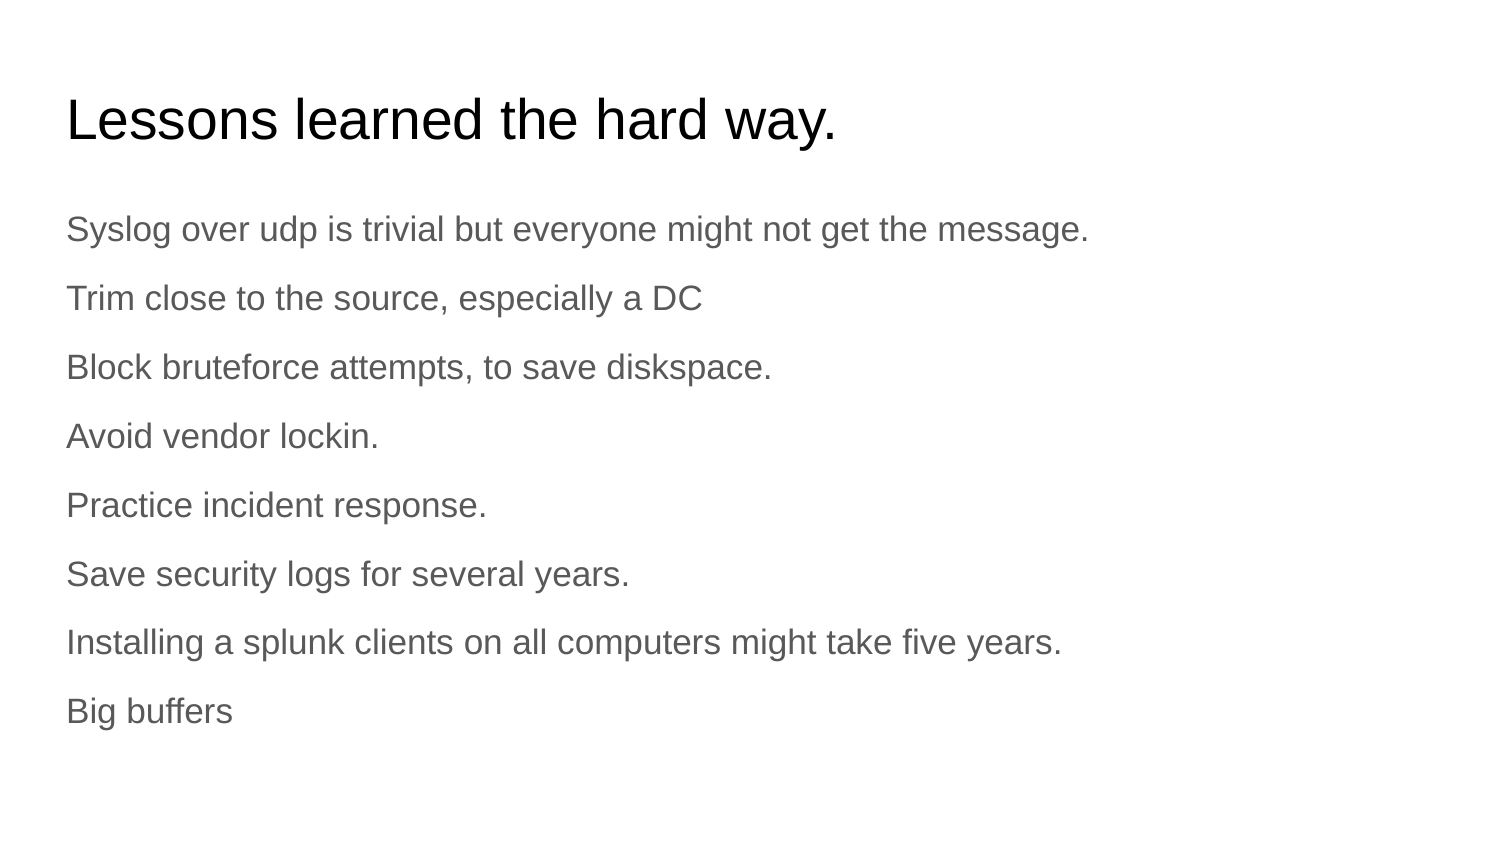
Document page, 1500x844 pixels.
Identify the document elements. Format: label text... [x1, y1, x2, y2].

title Lessons learned the hard way. [51, 72, 1449, 167]
list Syslog over udp is trivial but everyone might not get the message. Trim close to the source, especially a DC Block bruteforce attempts, to save diskspace. Avoid vendor lockin. Practice incident response. Save security logs for several years. Installing a splunk clients on all computers might take five years. Big buffers [51, 189, 1449, 750]
